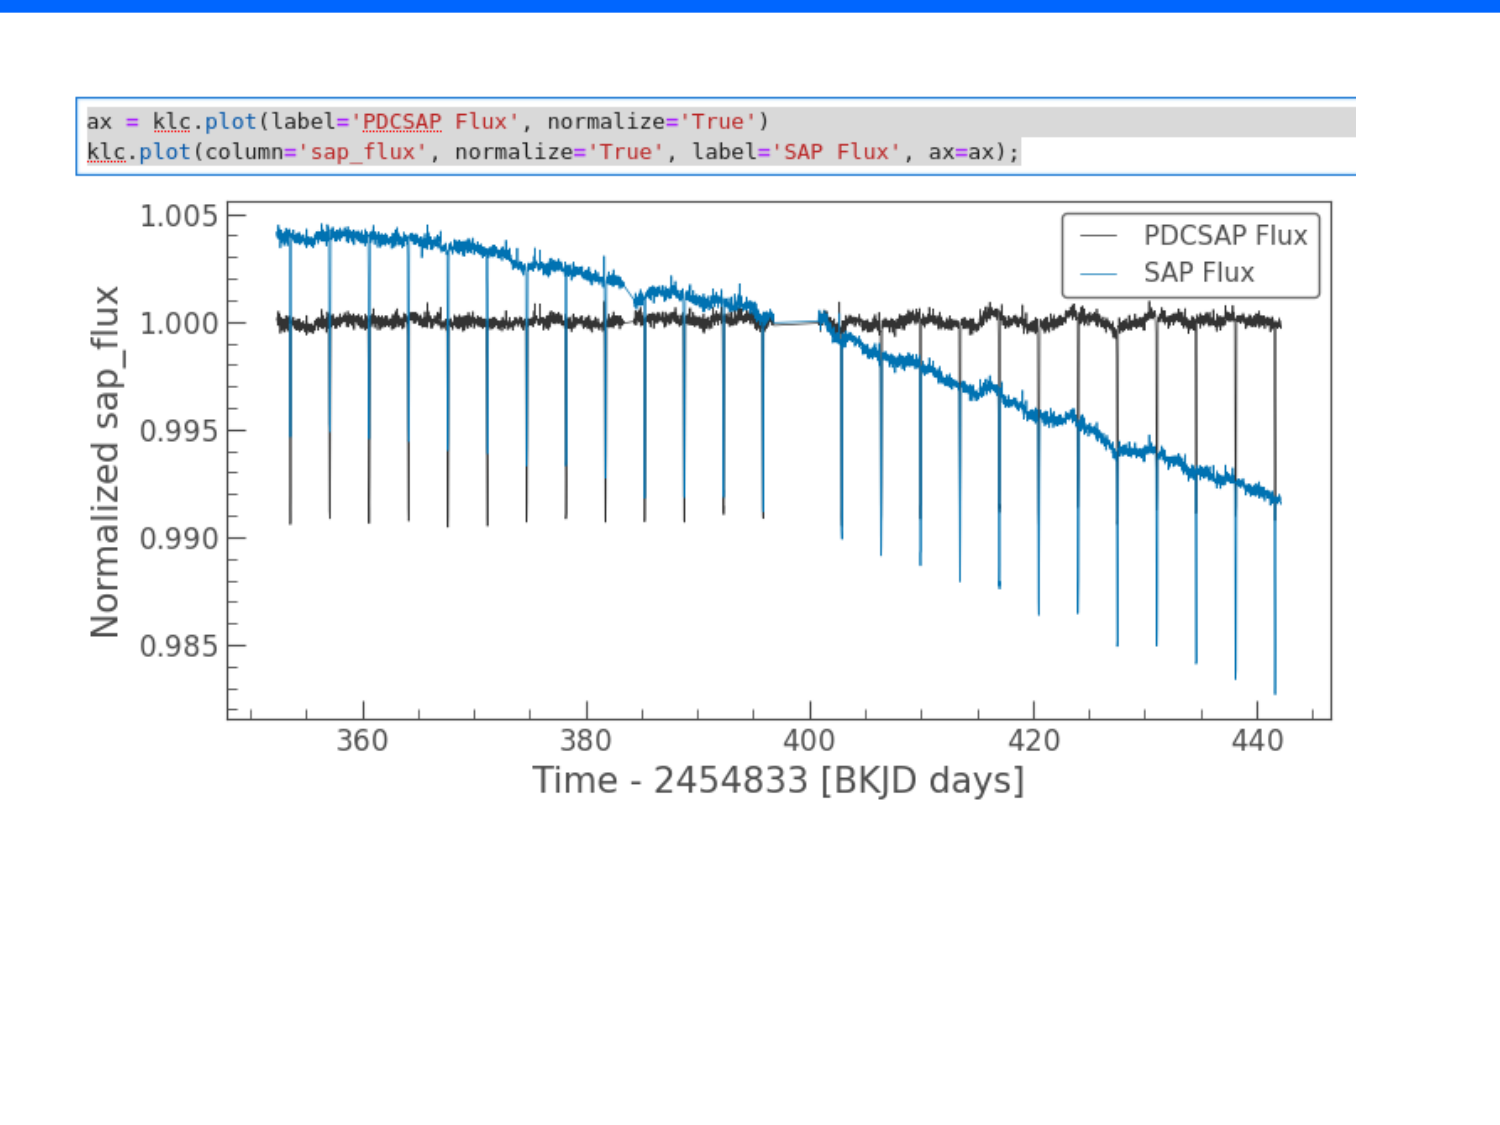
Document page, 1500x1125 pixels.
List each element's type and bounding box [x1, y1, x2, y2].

picture [64, 72, 1356, 826]
